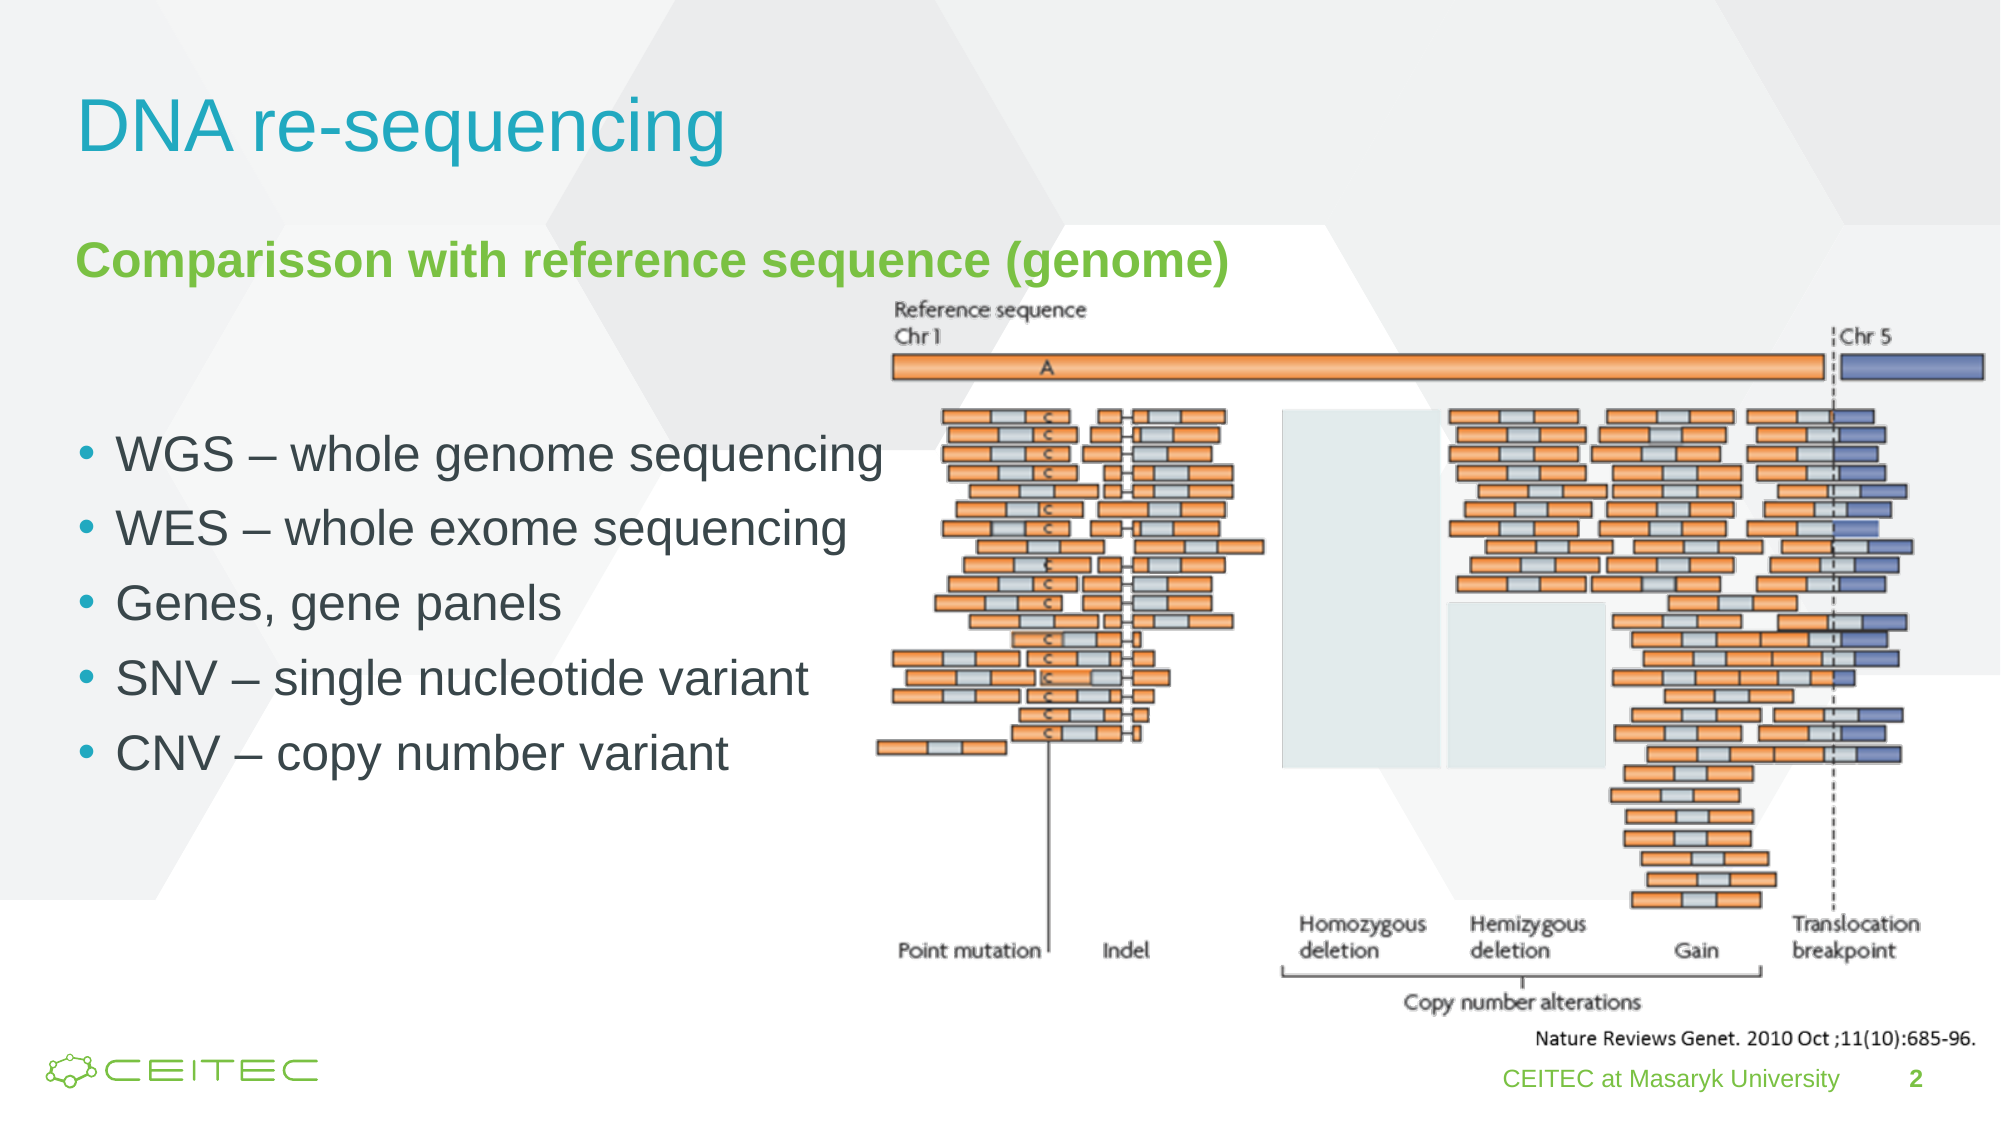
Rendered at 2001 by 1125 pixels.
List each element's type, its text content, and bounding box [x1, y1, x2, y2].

title DNA re-sequencing [76, 59, 1924, 196]
text_box Comparisson with reference sequence (genome) [74, 217, 1922, 305]
slide_number <číslo> [1840, 1058, 1924, 1093]
list WGS – whole genome sequencing WES – whole exome sequencing Genes, gene panels SNV – single nucleotide variant CNV – copy number variant [77, 427, 859, 597]
picture [859, 283, 1987, 1058]
footer CEITEC at Masaryk University [546, 1057, 1840, 1093]
